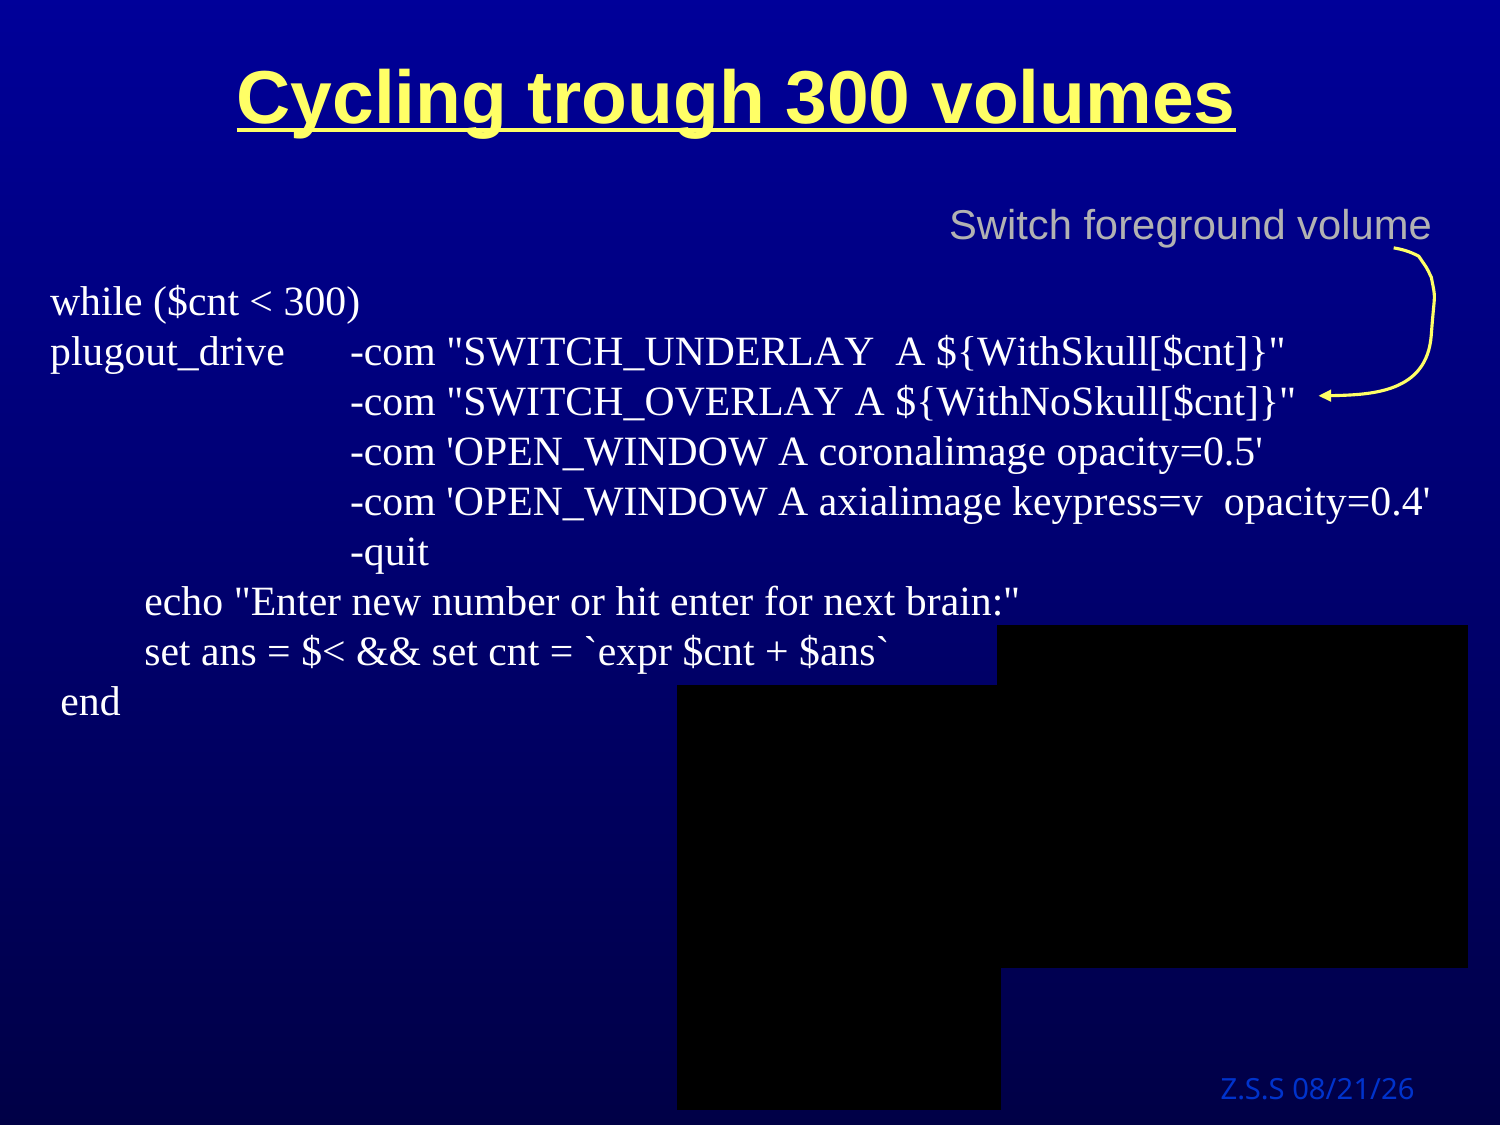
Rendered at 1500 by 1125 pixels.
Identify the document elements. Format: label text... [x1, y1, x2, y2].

text_box while ($cnt < 300) plugout_drive -com "SWITCH_UNDERLAY A ${WithSkull[$cnt]}" -com "SWITCH_OVERLAY A ${WithNoSkull[$cnt]}" -com 'OPEN_WINDOW A coronalimage opacity=0.5' -com 'OPEN_WINDOW A axialimage keypress=v opacity=0.4' -quit echo "Enter new number or hit enter for next brain:" set ans = $< && set cnt = `expr $cnt + $ans` end [35, 265, 1458, 732]
picture [676, 625, 1469, 1111]
title Cycling trough 300 volumes [61, 4, 1412, 192]
text_box Switch foreground volume [934, 190, 1448, 256]
